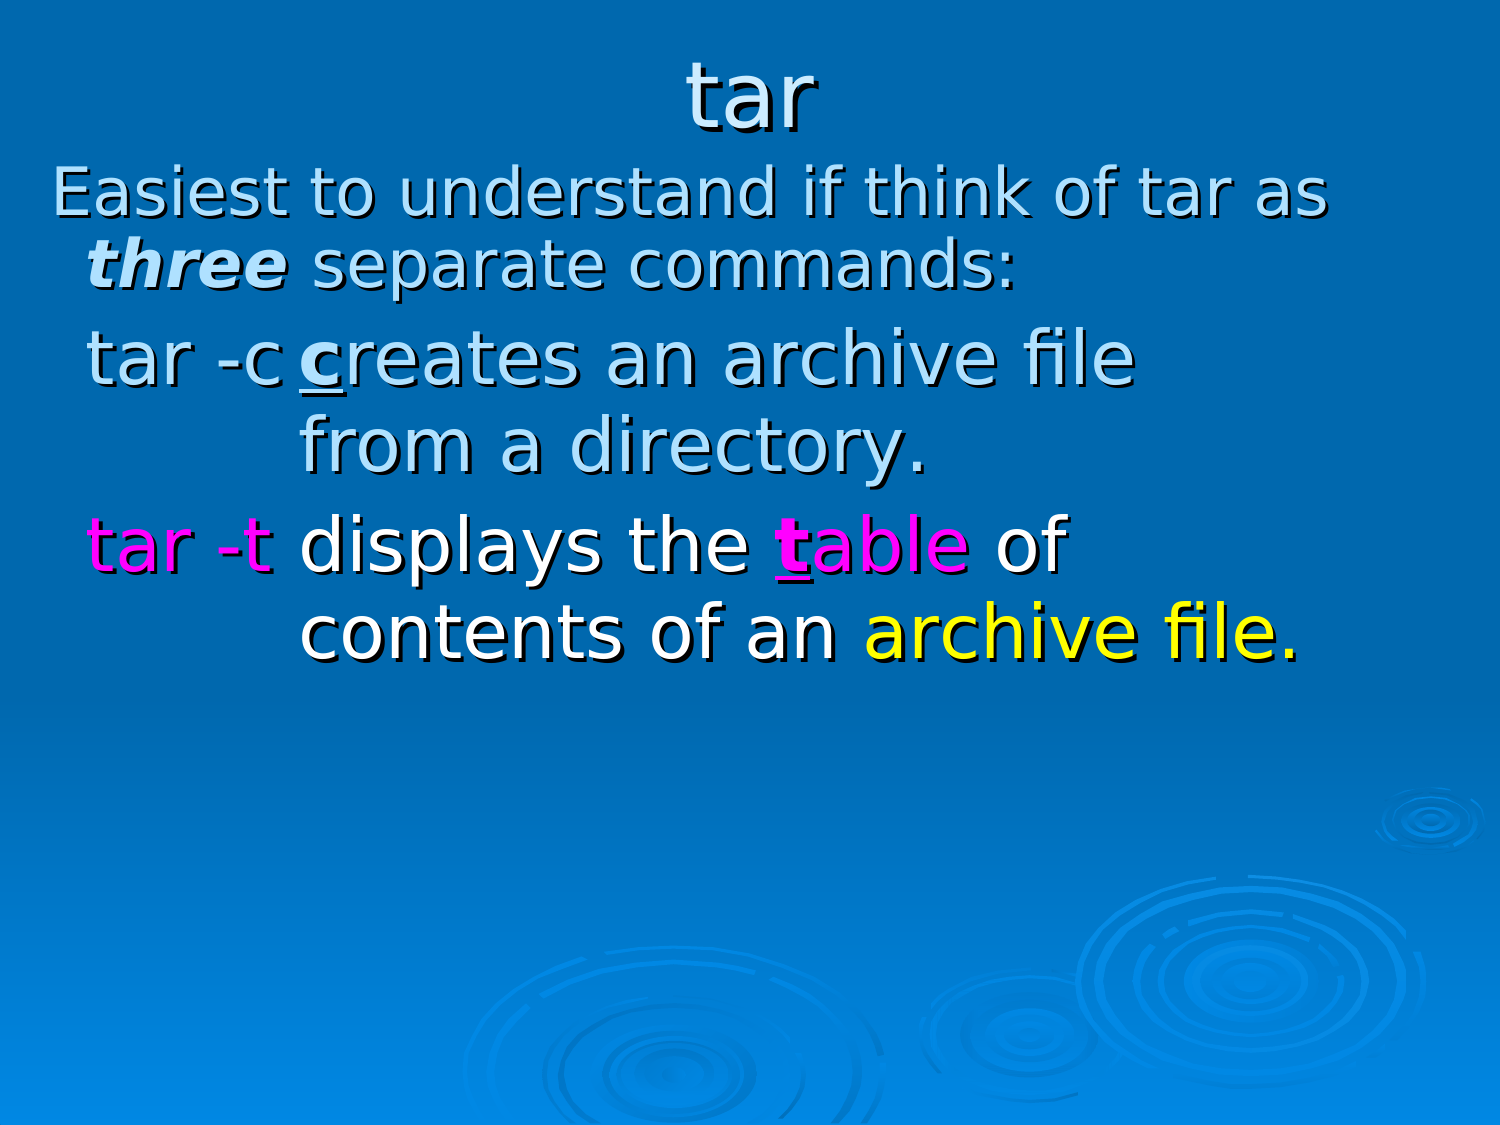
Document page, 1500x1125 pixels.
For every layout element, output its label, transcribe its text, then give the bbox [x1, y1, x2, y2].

list Easiest to understand if think of tar as three separate commands: tar -c creates an archive file from a directory. tar -t displays the table of contents of an archive file. [0, 149, 1463, 1075]
title tar [75, 36, 1426, 149]
